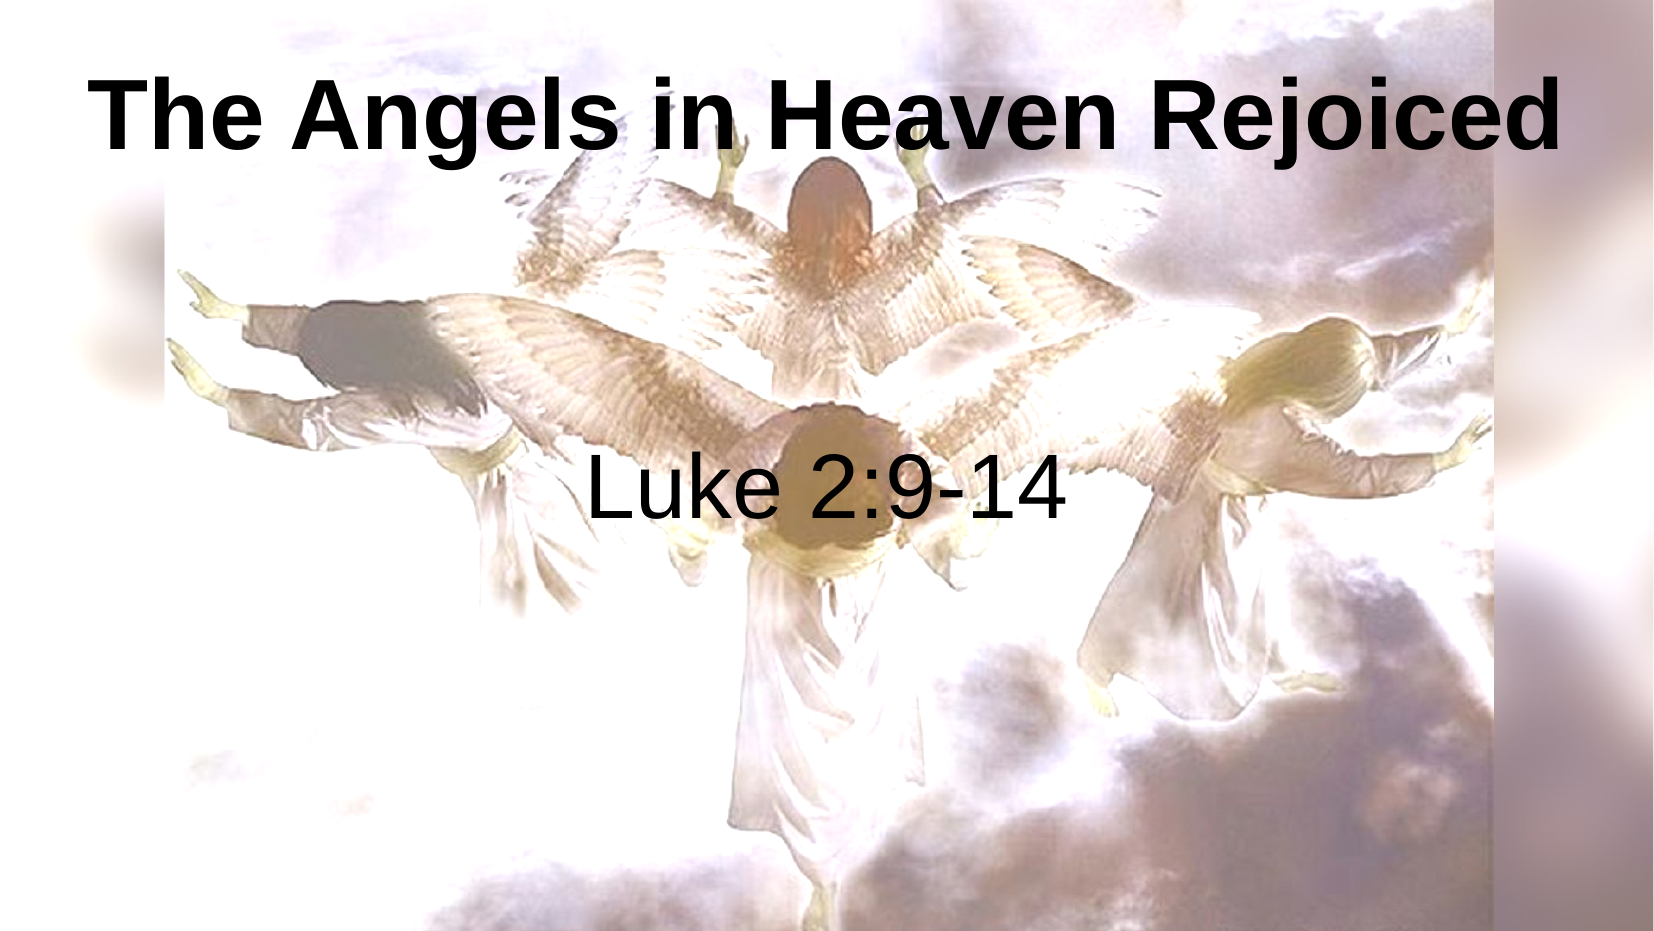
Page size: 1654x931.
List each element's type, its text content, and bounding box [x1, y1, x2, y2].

picture [0, 0, 1654, 931]
title The Angels in Heaven Rejoiced [82, 37, 1571, 193]
subtitle Luke 2:9-14 [82, 217, 1571, 758]
